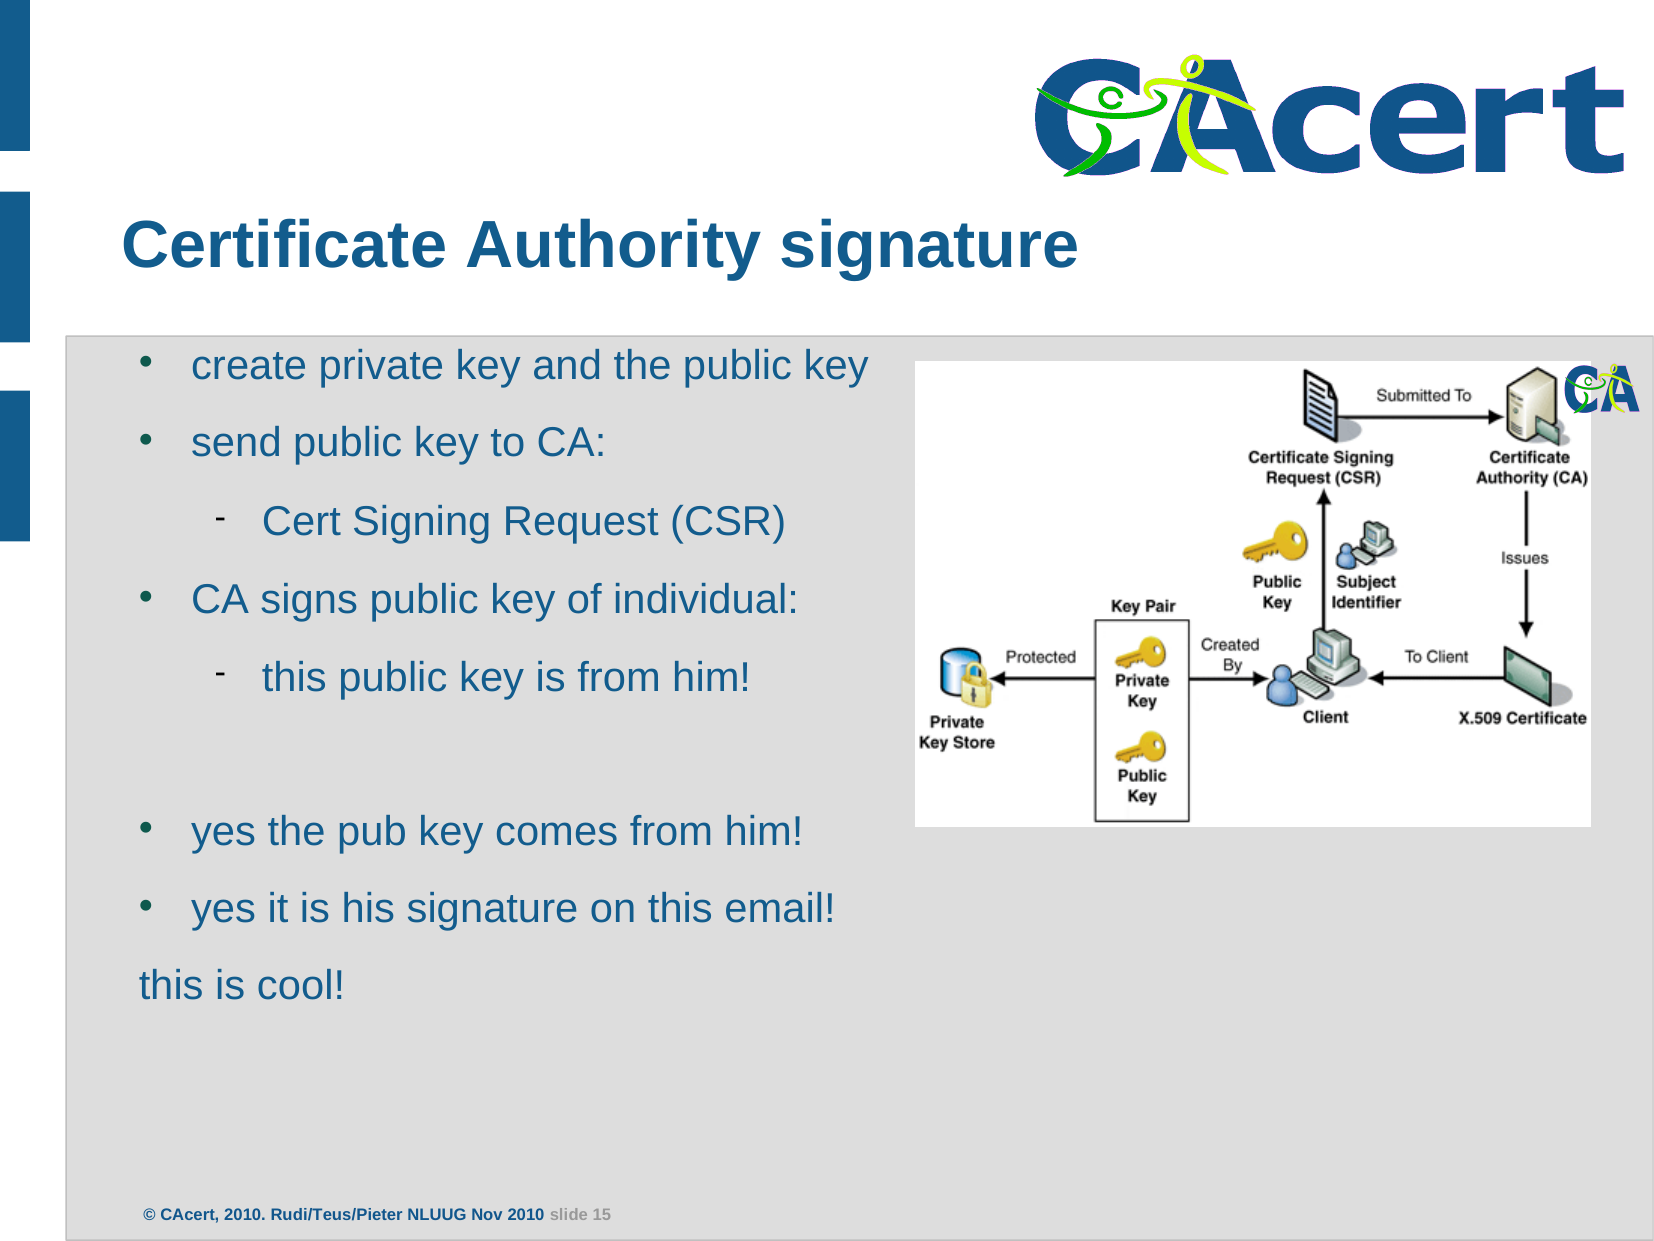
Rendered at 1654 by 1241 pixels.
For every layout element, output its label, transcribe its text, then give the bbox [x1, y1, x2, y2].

title Certificate Authority signature [121, 177, 1533, 316]
list create private key and the public key send public key to CA: Cert Signing Request (CSR)‏ CA signs public key of individual: this public key is from him! yes the pub key comes from him! yes it is his signature on this email! this is cool! [121, 344, 1595, 1238]
picture [1033, 53, 1625, 178]
picture [915, 361, 1640, 827]
